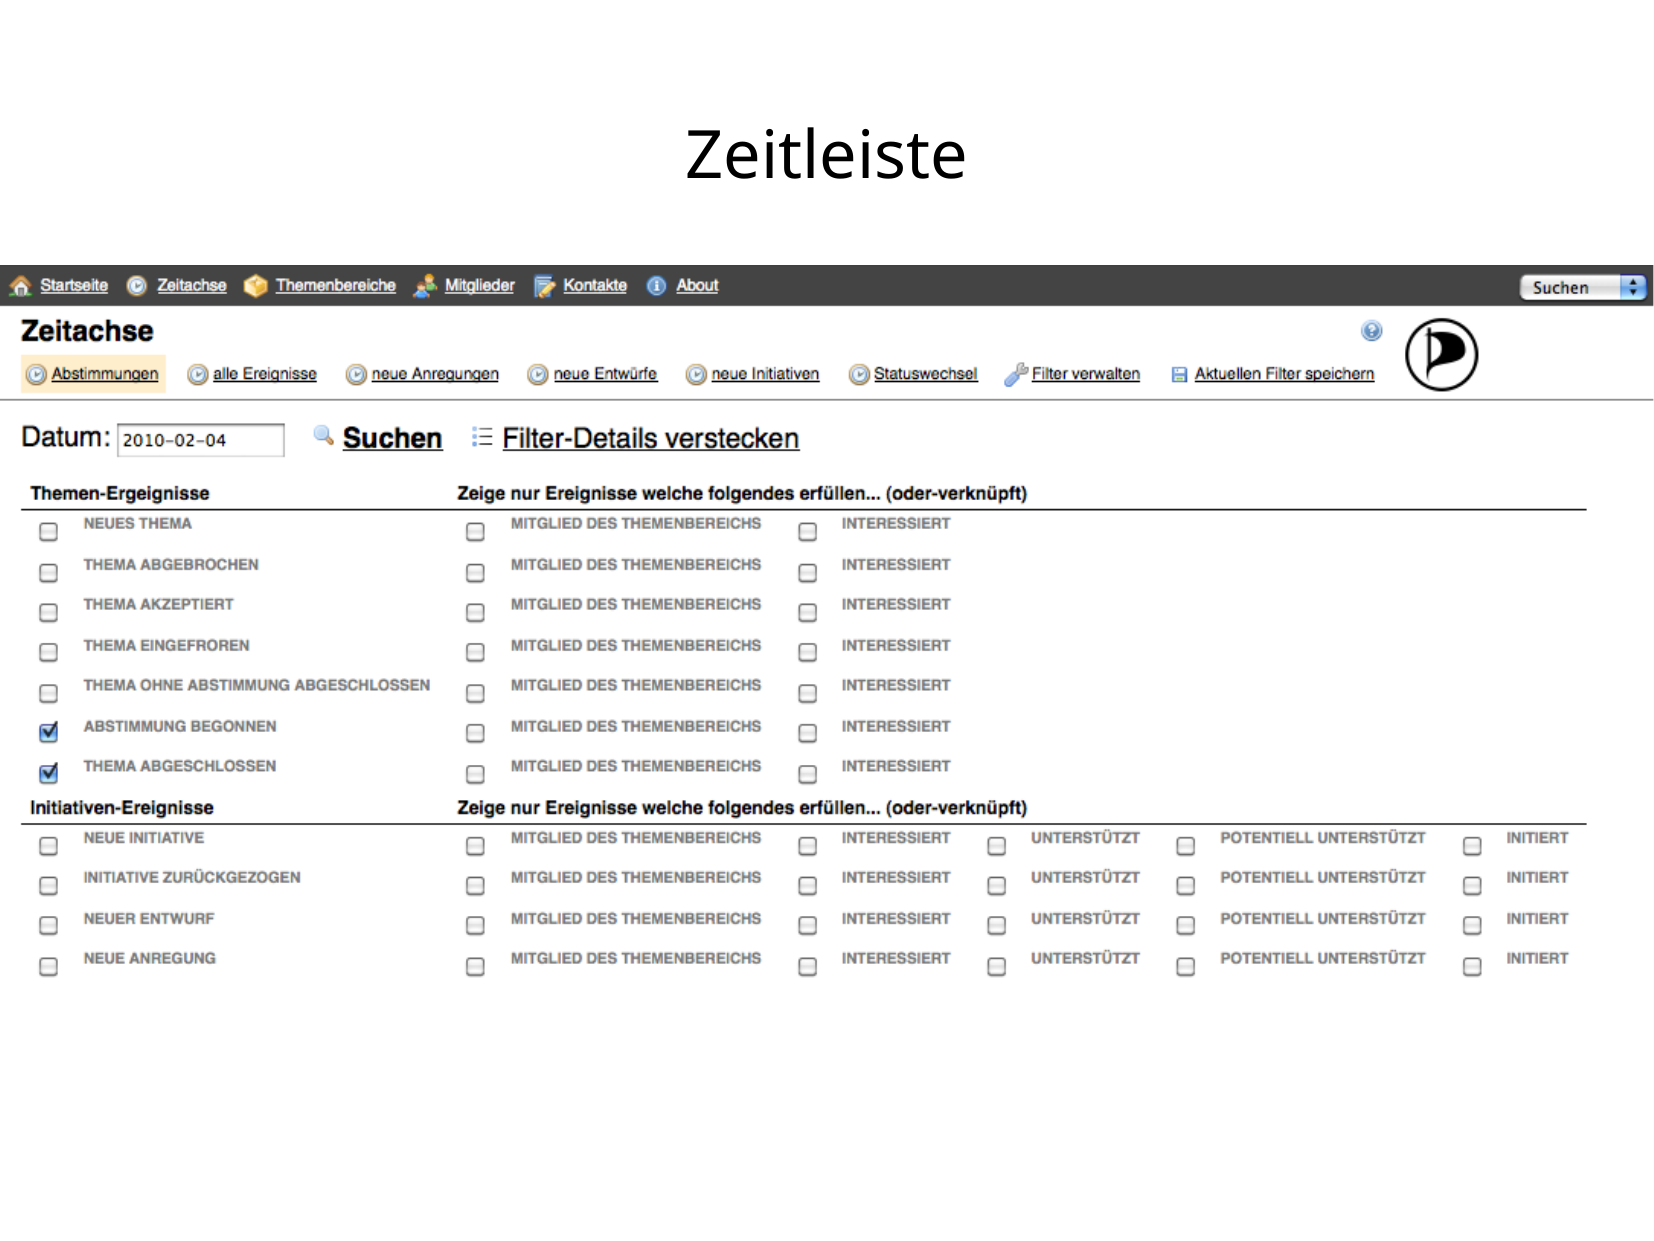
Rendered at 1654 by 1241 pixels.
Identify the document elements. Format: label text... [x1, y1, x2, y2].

title Zeitleiste [82, 49, 1571, 257]
picture [0, 265, 1654, 1028]
